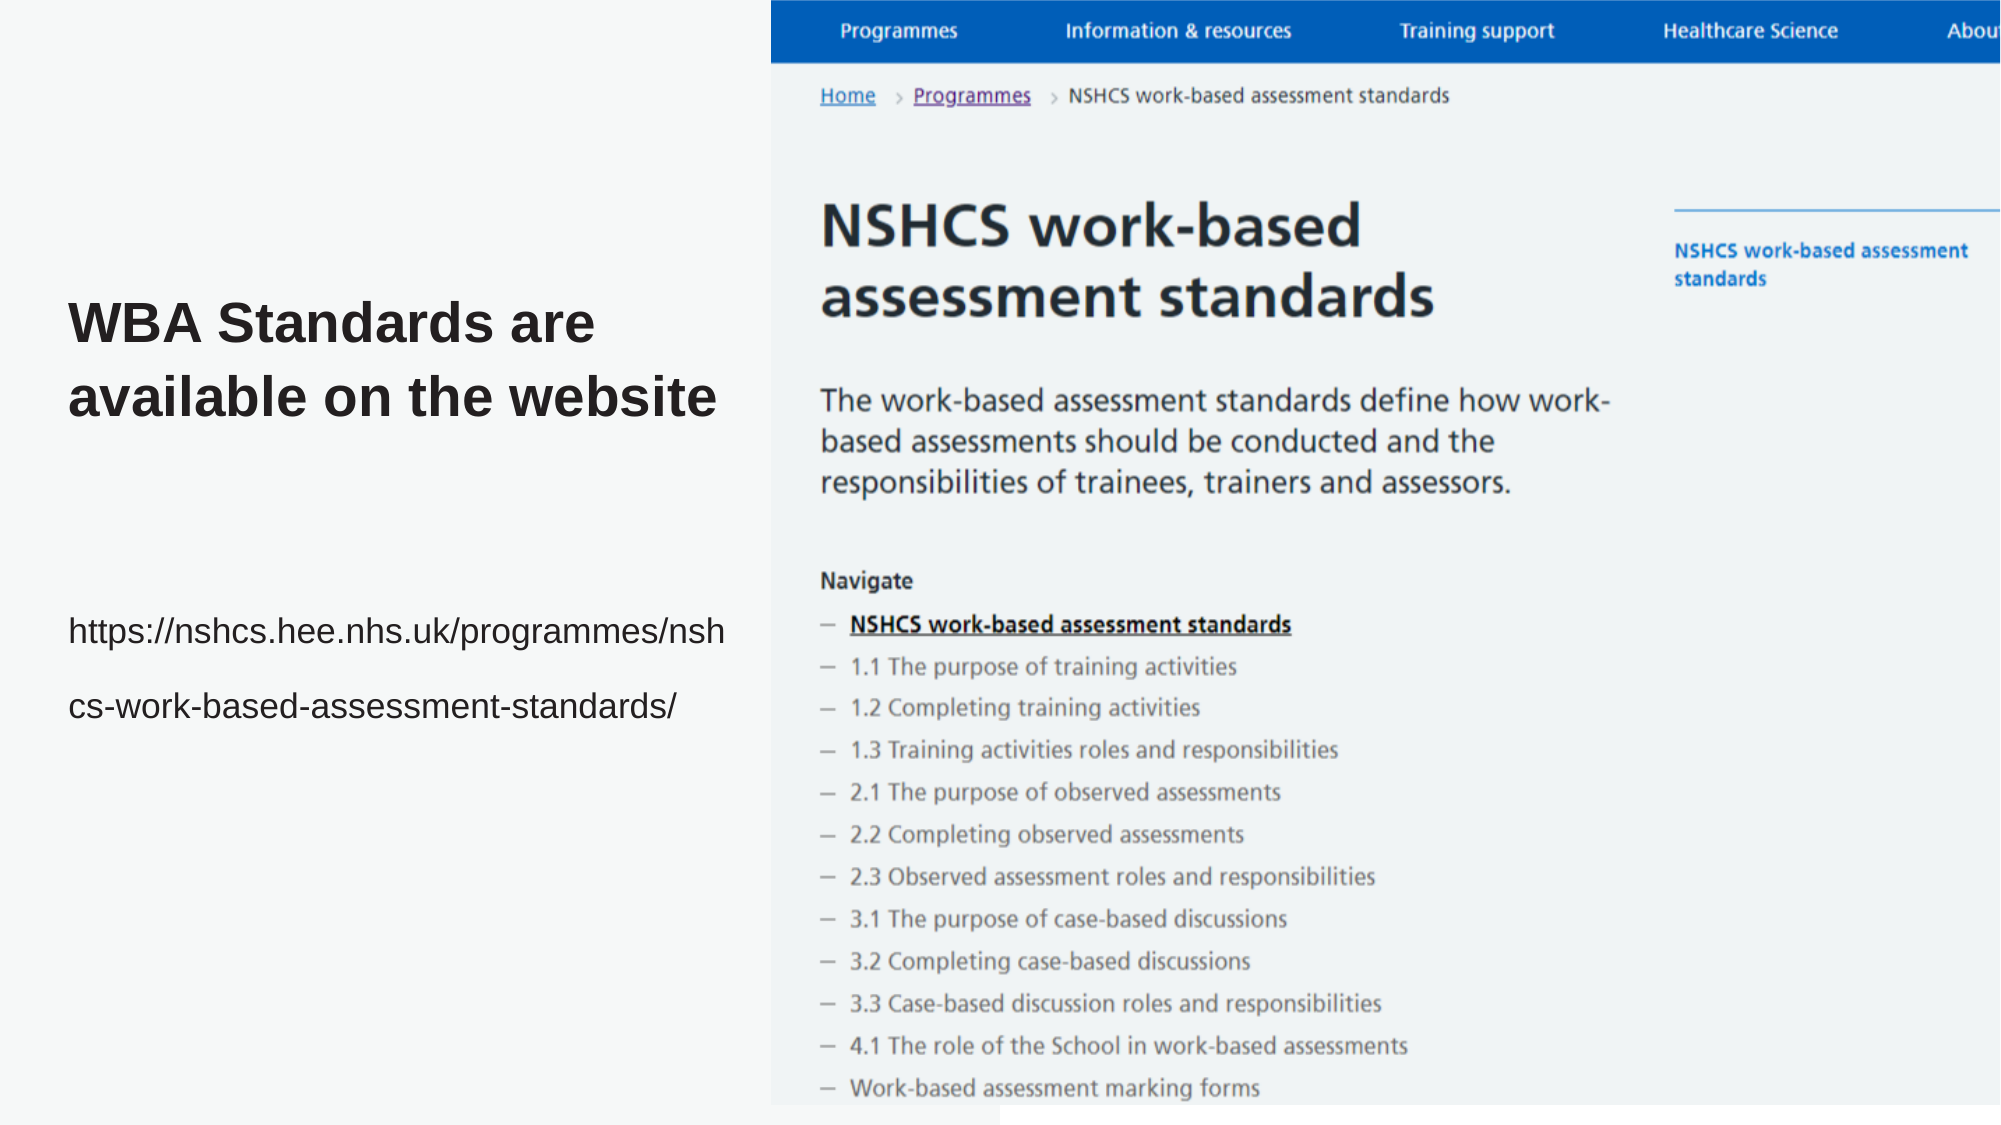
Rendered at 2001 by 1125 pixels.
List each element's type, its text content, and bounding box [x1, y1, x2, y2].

picture [771, 0, 2000, 1105]
title WBA Standards are available on the website https://nshcs.hee.nhs.uk/programmes/nshcs-work-based-assessment-standards/ [53, 271, 757, 786]
